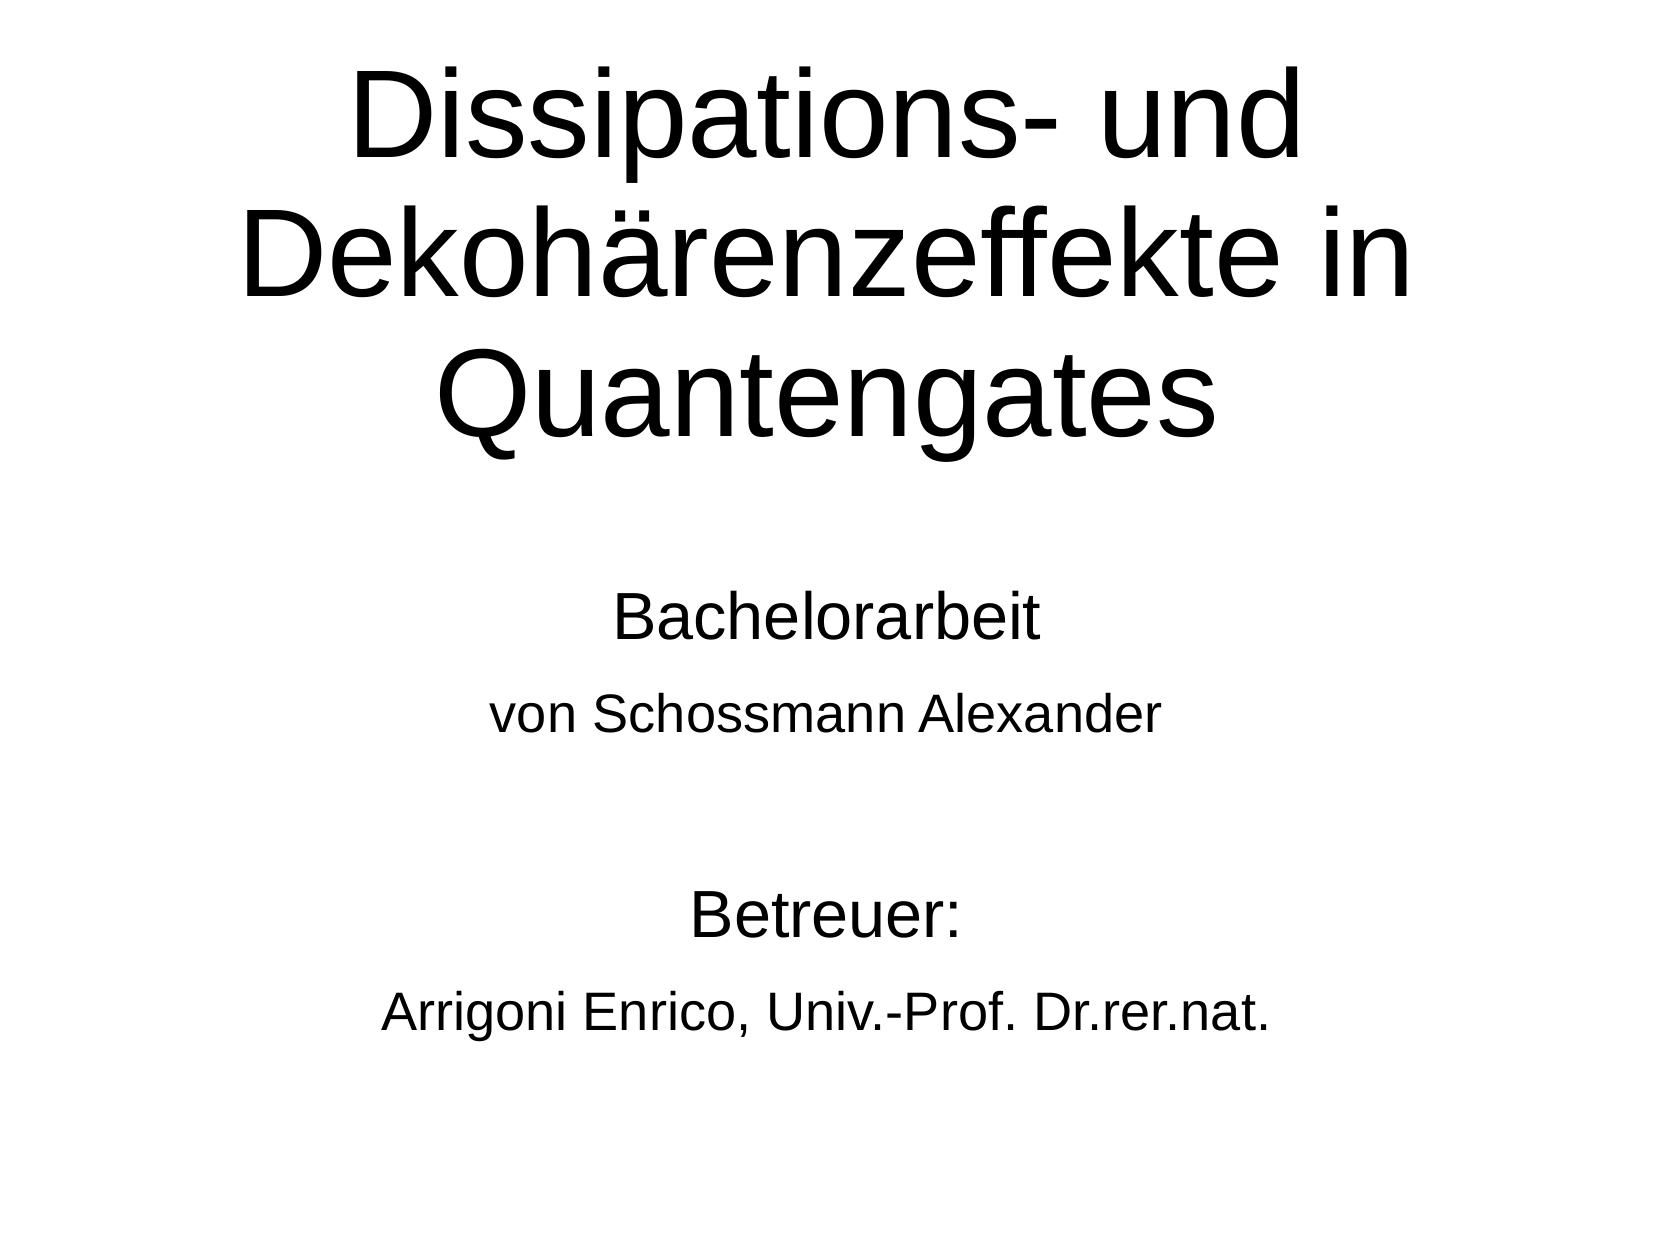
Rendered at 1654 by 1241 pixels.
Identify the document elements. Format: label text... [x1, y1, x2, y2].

title Dissipations- und Dekohärenzeffekte in Quantengates [82, 43, 1571, 464]
list Bachelorarbeit von Schossmann Alexander Betreuer: Arrigoni Enrico, Univ.-Prof. Dr.rer.nat. [82, 578, 1571, 1111]
